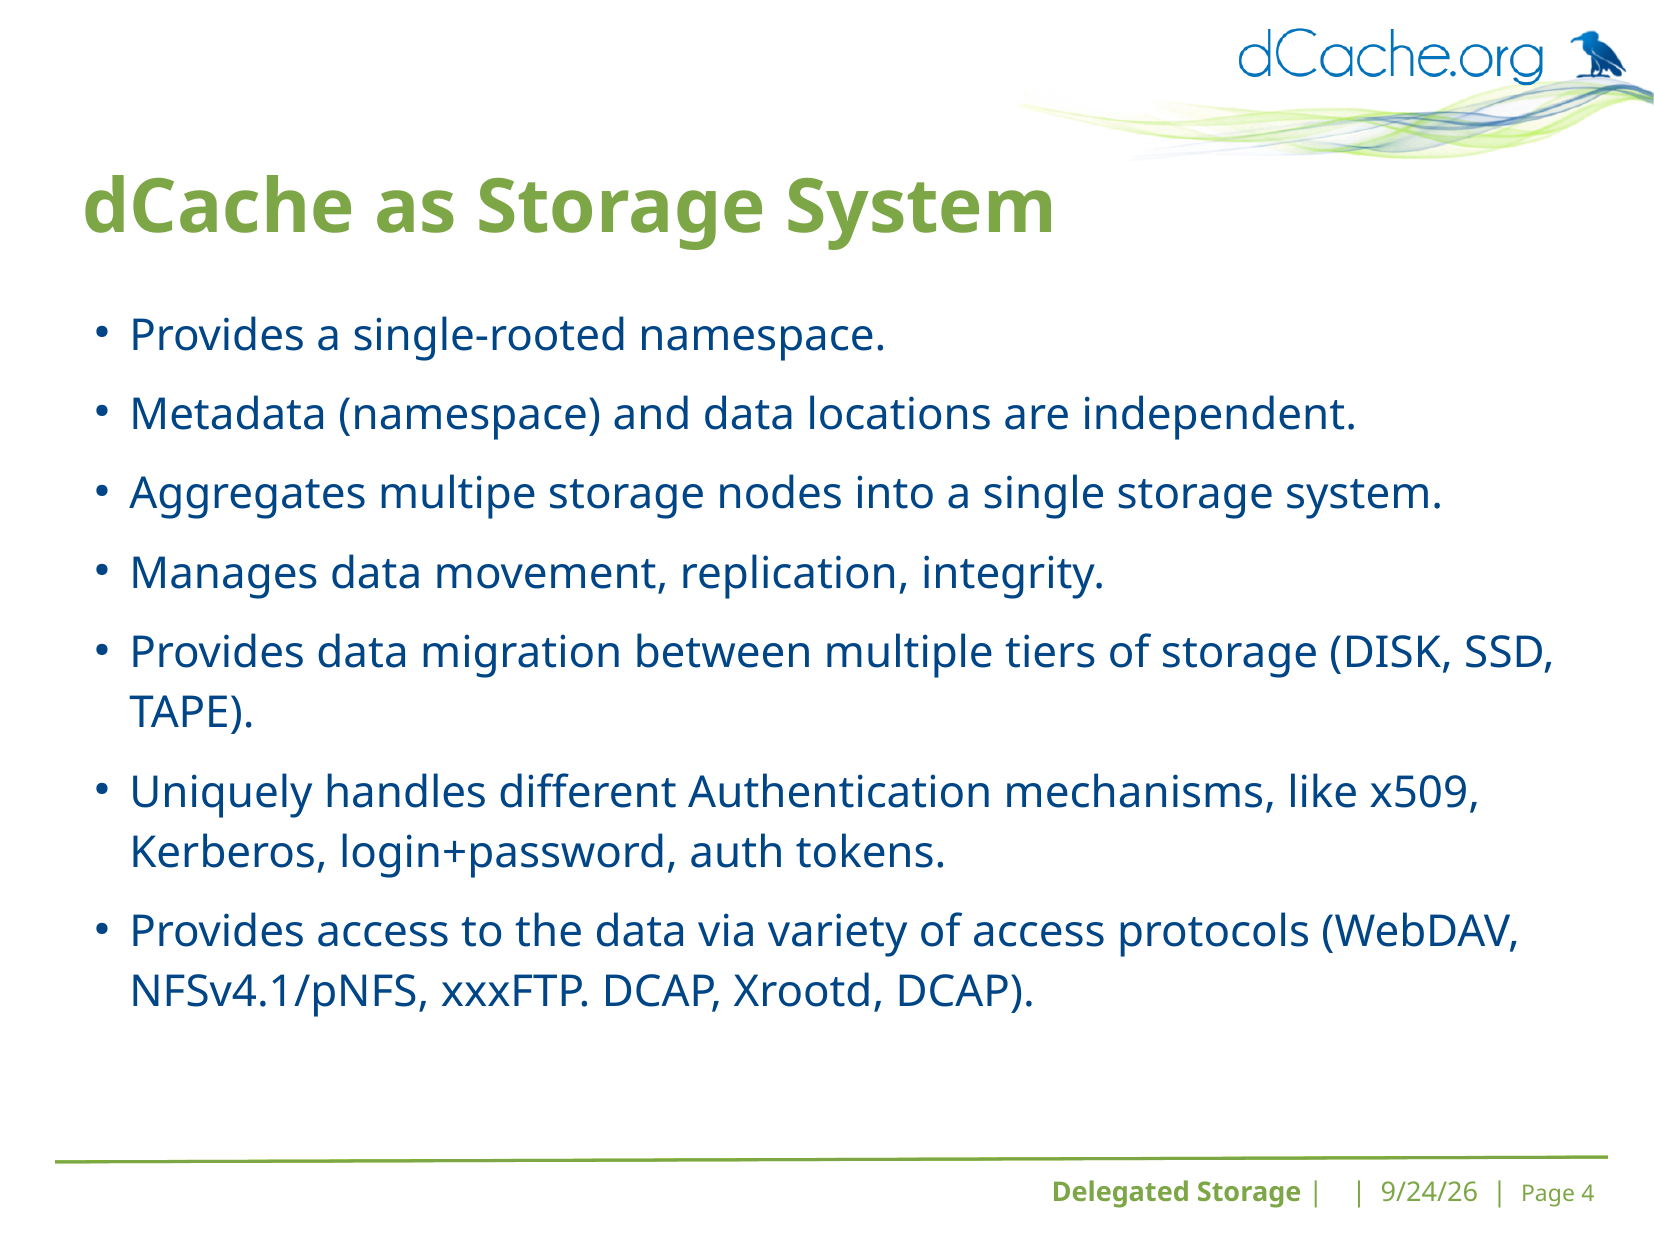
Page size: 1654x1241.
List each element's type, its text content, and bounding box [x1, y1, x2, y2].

list Provides a single-rooted namespace. Metadata (namespace) and data locations are independent. Aggregates multipe storage nodes into a single storage system. Manages data movement, replication, integrity. Provides data migration between multiple tiers of storage (DISK, SSD, TAPE). Uniquely handles different Authentication mechanisms, like x509, Kerberos, login+password, auth tokens. Provides access to the data via variety of access protocols (WebDAV, NFSv4.1/pNFS, xxxFTP. DCAP, Xrootd, DCAP). [82, 302, 1571, 1023]
title dCache as Storage System [82, 155, 1605, 252]
picture [956, 16, 1654, 169]
